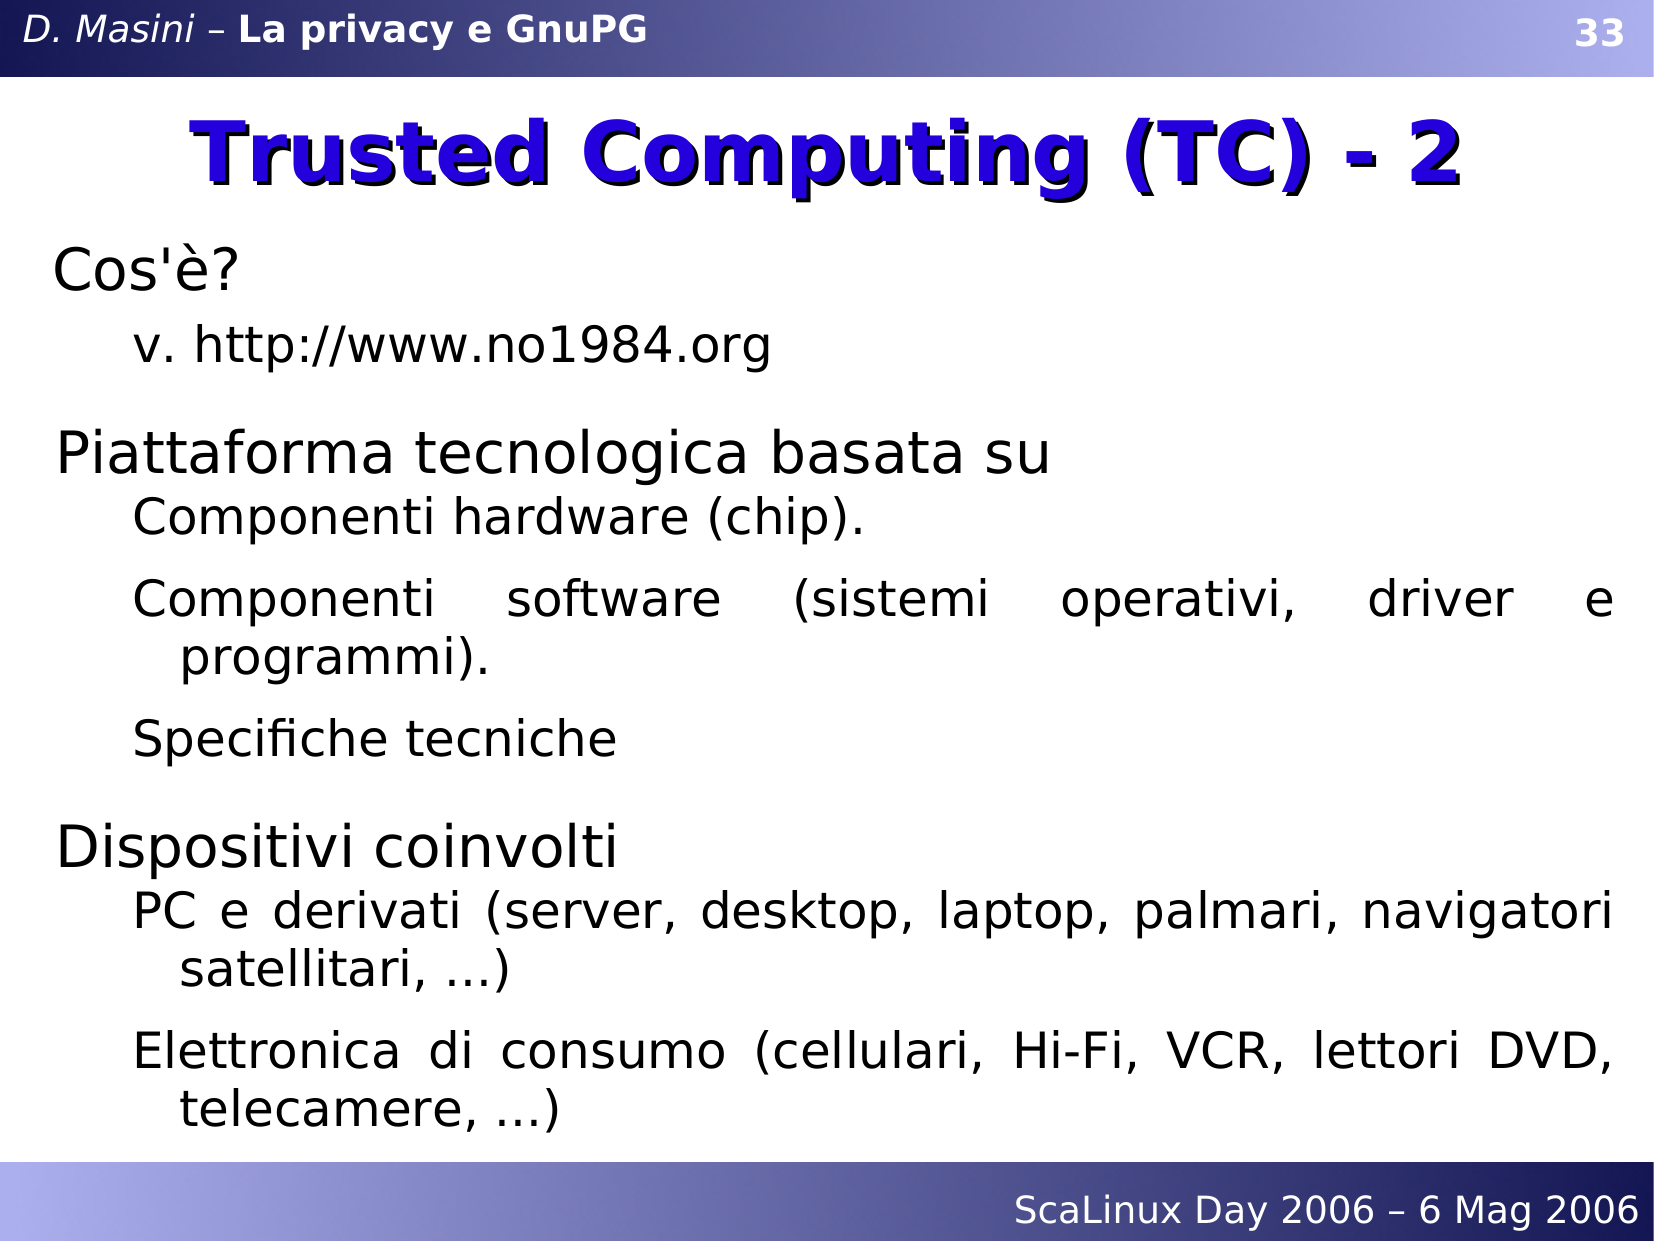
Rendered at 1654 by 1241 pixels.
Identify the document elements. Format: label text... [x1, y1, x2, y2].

title Trusted Computing (TC) - 2 [82, 49, 1571, 257]
text_box ScaLinux Day 2006 – 6 Mag 2006 [999, 1181, 1644, 1240]
list Cos'è? v. http://www.no1984.org Piattaforma tecnologica basata su Componenti hardware (chip). Componenti software (sistemi operativi, driver e programmi). Specifiche tecniche Dispositivi coinvolti PC e derivati (server, desktop, laptop, palmari, navigatori satellitari, ...) Elettronica di consumo (cellulari, Hi-Fi, VCR, lettori DVD, telecamere, ...) [37, 236, 1616, 1139]
text_box <numero> [1387, 4, 1638, 89]
text_box D. Masini – La privacy e GnuPG [7, 0, 650, 60]
picture [0, 0, 1654, 1241]
